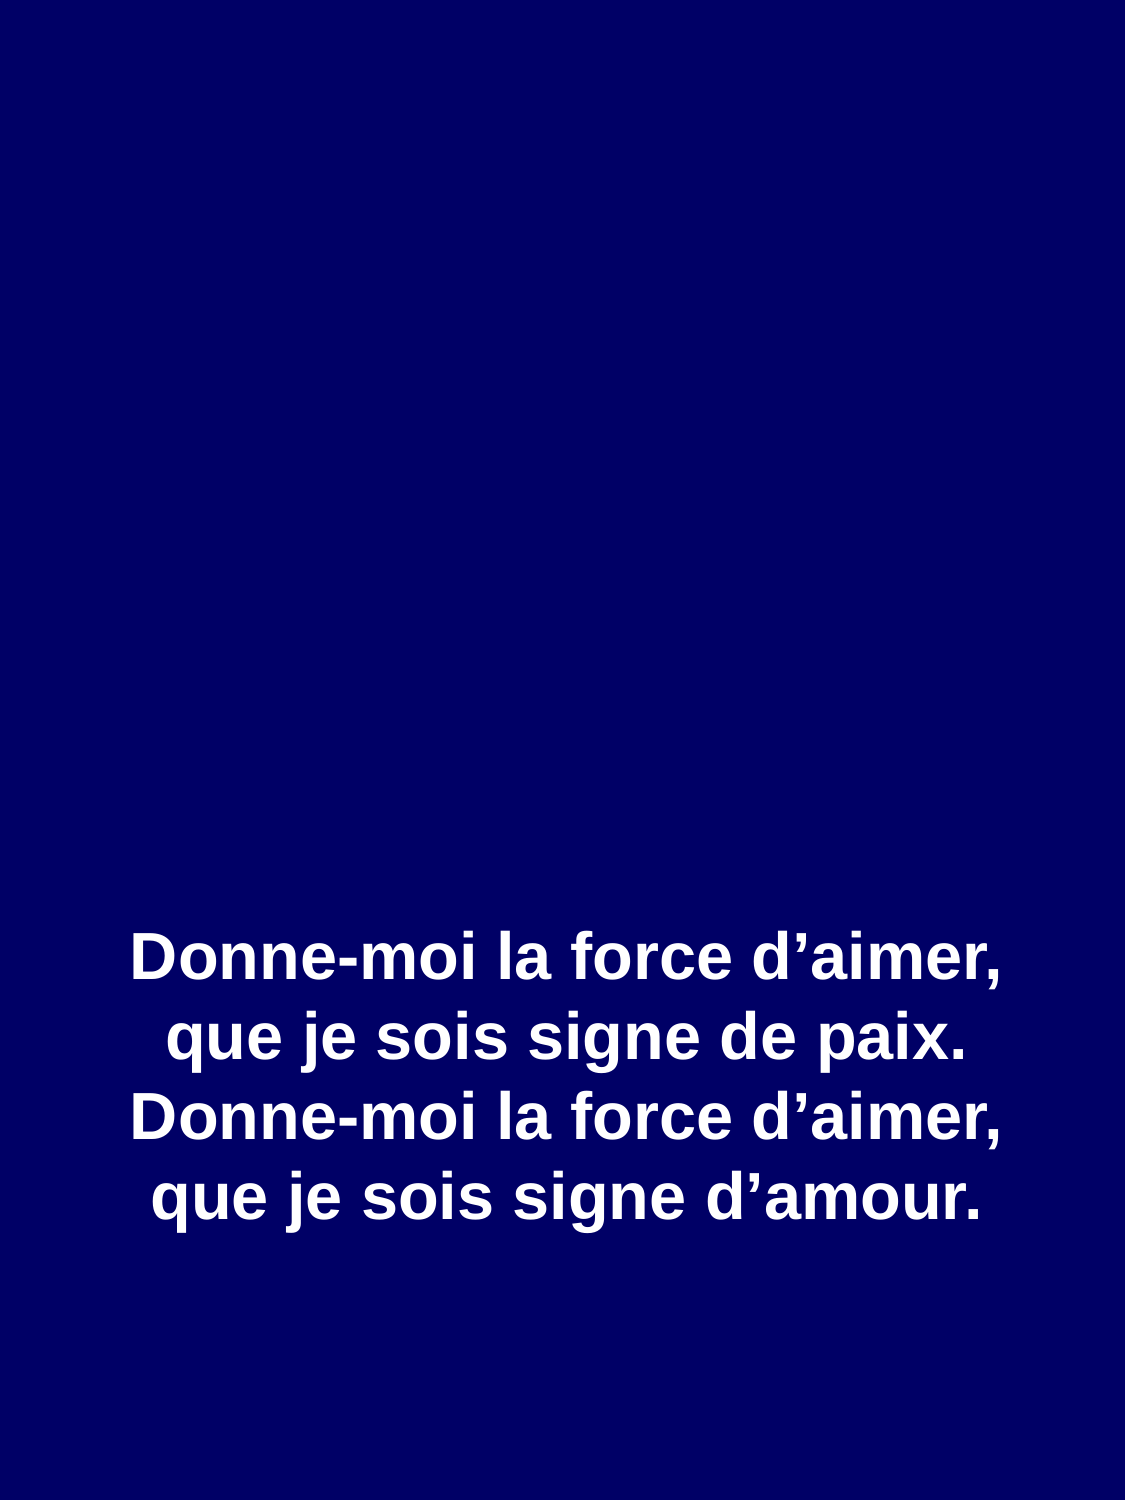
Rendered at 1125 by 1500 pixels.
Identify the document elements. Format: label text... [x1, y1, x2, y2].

text_box Donne-moi la force d’aimer, que je sois signe de paix. Donne-moi la force d’aimer, que je sois signe d’amour. [35, 904, 1099, 1321]
